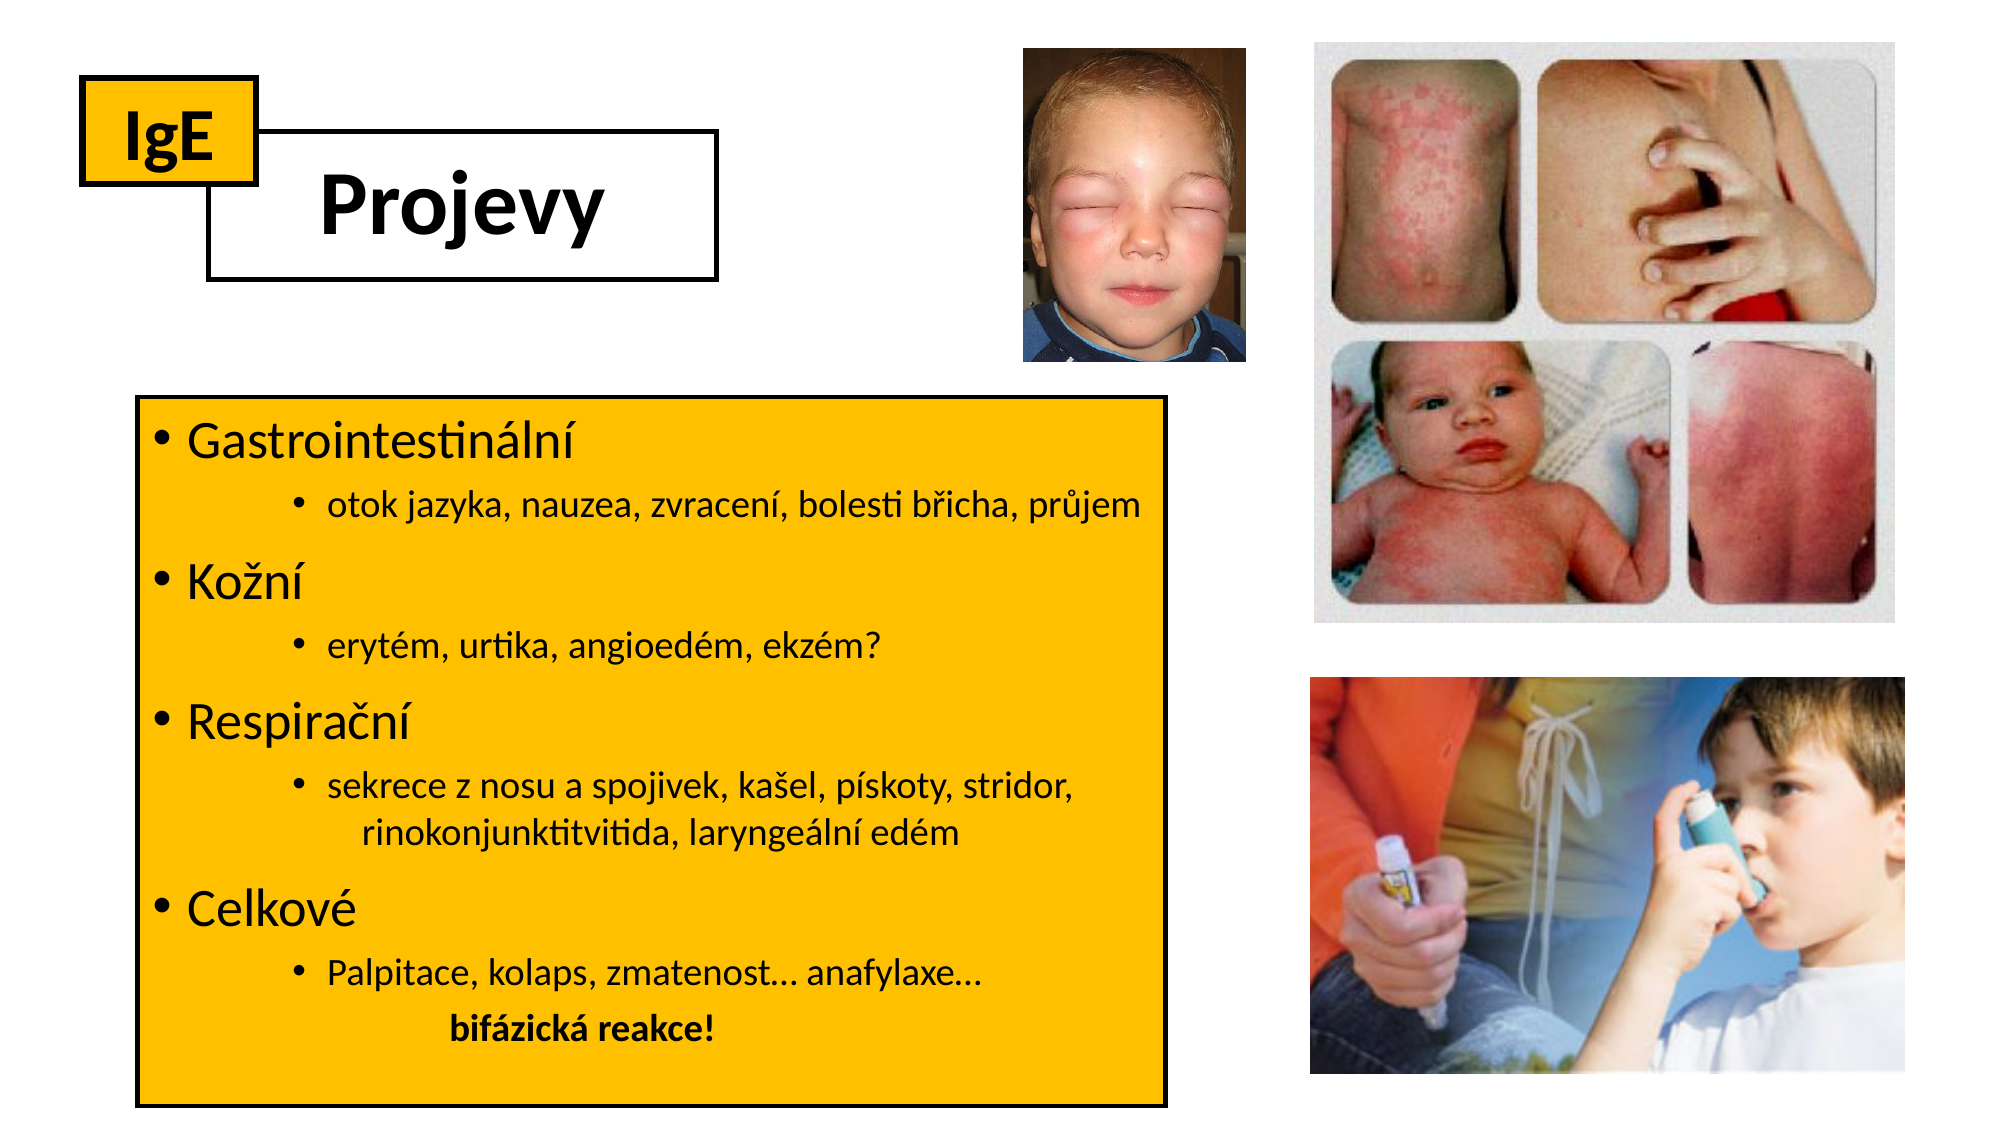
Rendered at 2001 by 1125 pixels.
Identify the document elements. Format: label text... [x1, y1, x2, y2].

list Gastrointestinální otok jazyka, nauzea, zvracení, bolesti břicha, průjem Kožní erytém, urtika, angioedém, ekzém? Respirační sekrece z nosu a spojivek, kašel, pískoty, stridor, rinokonjunktitvitida, laryngeální edém Celkové Palpitace, kolaps, zmatenost… anafylaxe… bifázická reakce! [137, 397, 1166, 1106]
picture [1023, 48, 1246, 362]
picture [1314, 42, 1895, 623]
picture [1310, 677, 1905, 1074]
text_box IgE [82, 78, 256, 185]
title Projevy [208, 131, 717, 280]
